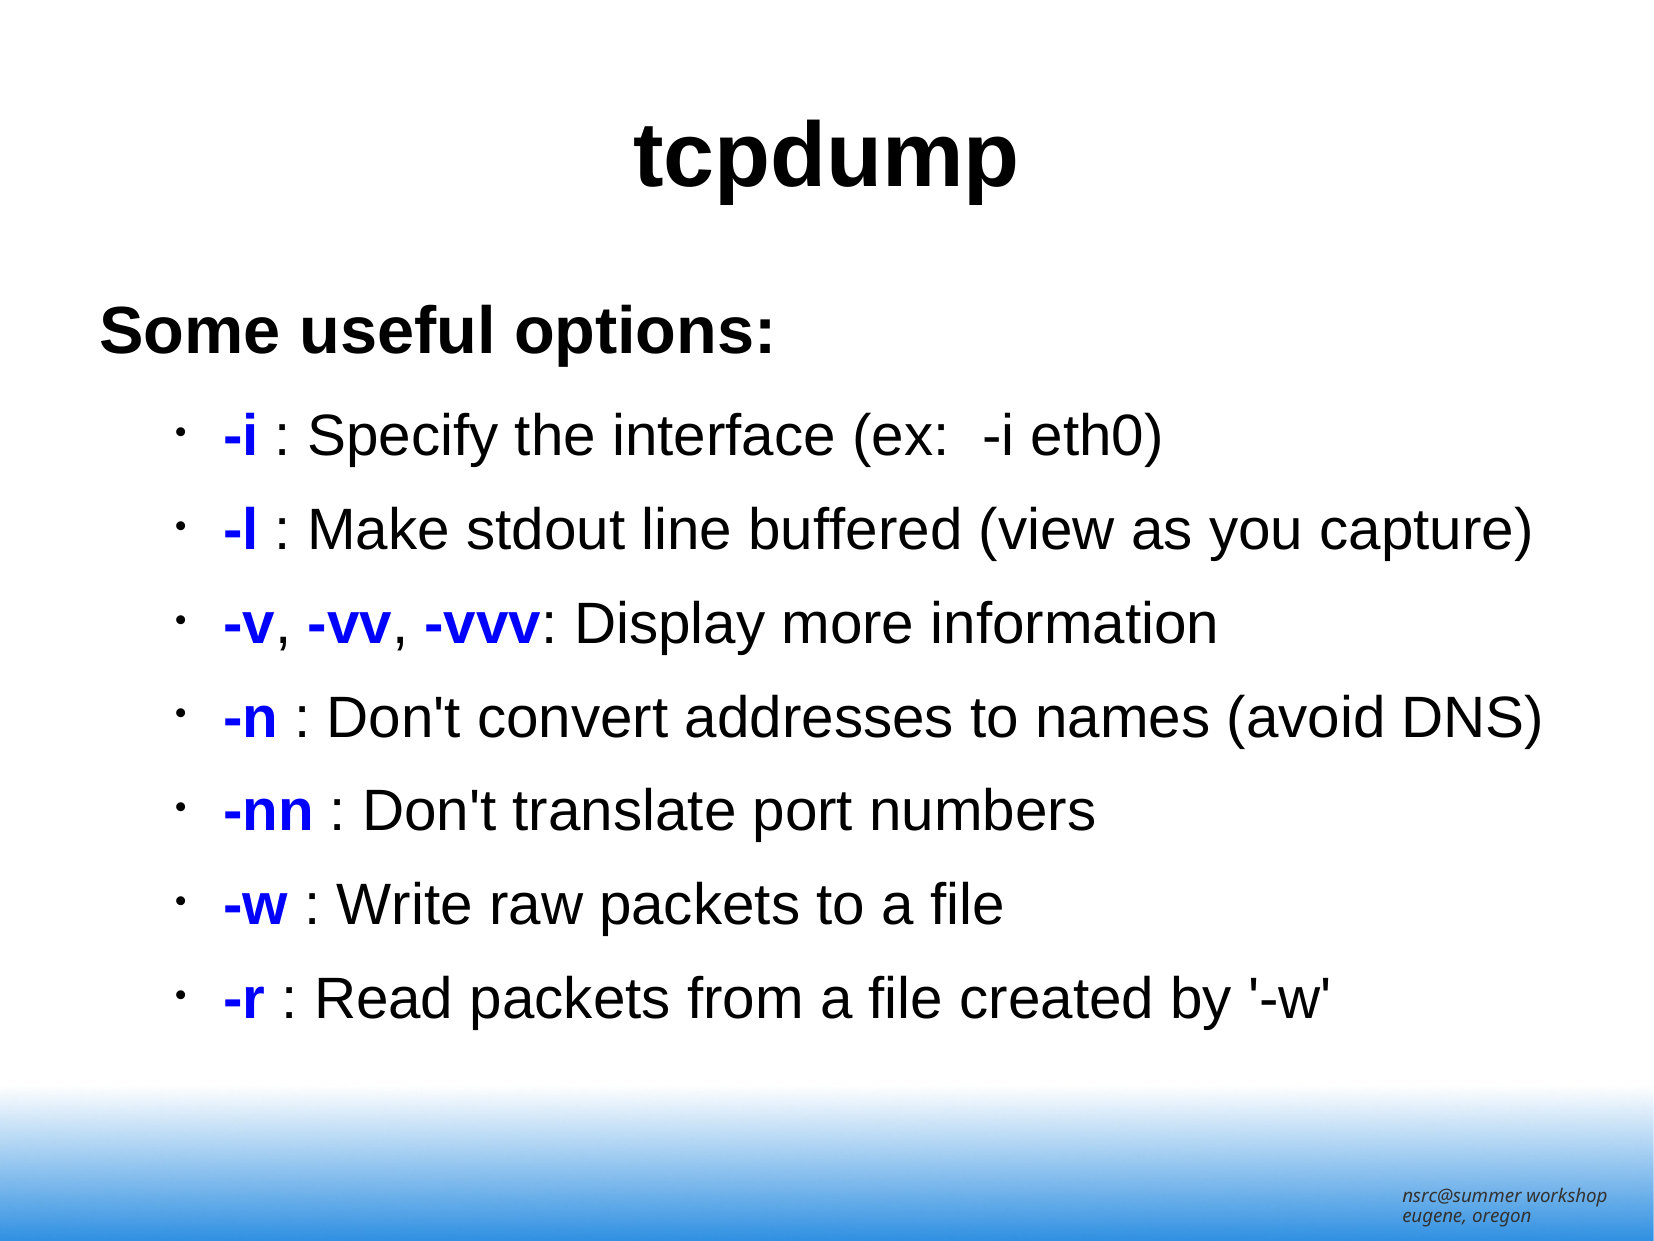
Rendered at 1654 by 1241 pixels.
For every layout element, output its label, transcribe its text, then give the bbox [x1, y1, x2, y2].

list Some useful options: -i : Specify the interface (ex: -i eth0)‏ -l : Make stdout line buffered (view as you capture) -v, -vv, -vvv: Display more information -n : Don't convert addresses to names (avoid DNS) -nn : Don't translate port numbers -w : Write raw packets to a file -r : Read packets from a file created by '-w' [82, 290, 1571, 1109]
title tcpdump [82, 49, 1571, 257]
picture [0, 1083, 1654, 1241]
